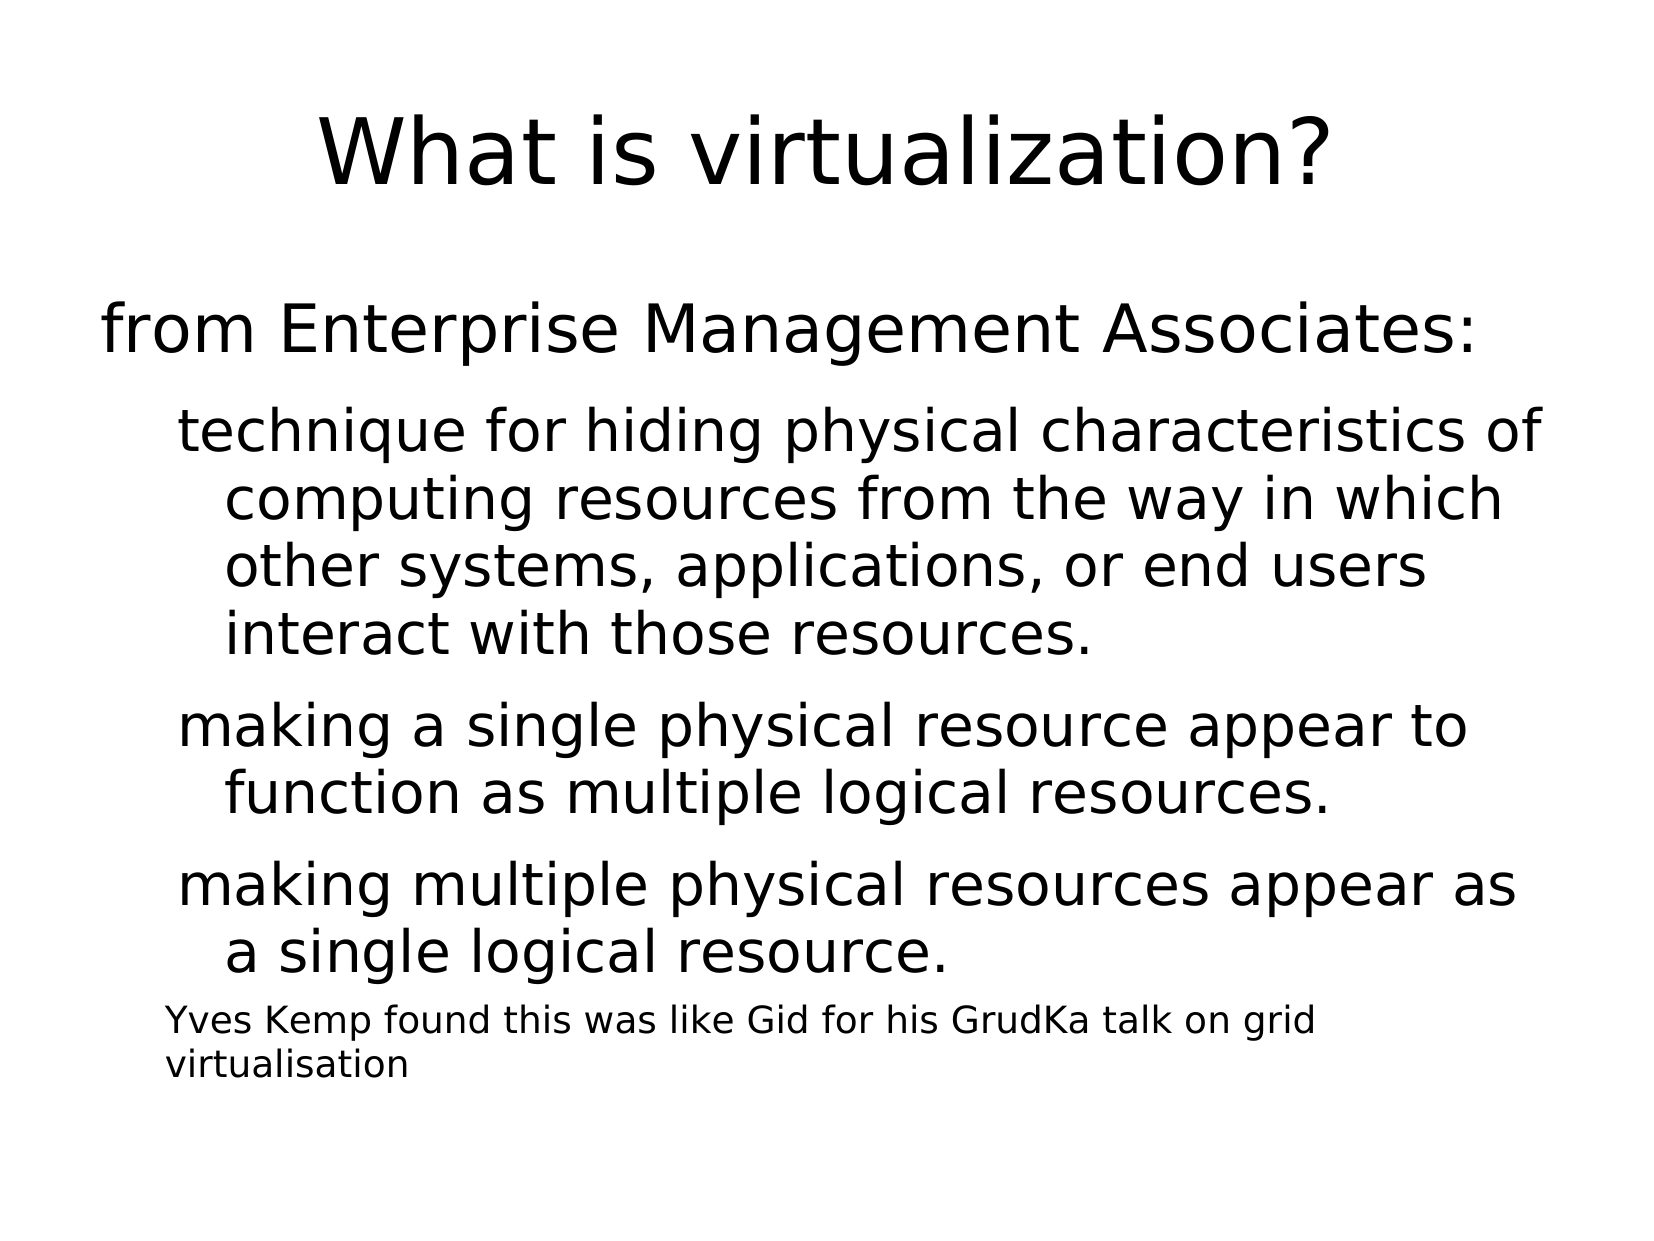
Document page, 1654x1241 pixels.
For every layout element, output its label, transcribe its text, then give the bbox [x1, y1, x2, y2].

list from Enterprise Management Associates: technique for hiding physical characteristics of computing resources from the way in which other systems, applications, or end users interact with those resources. making a single physical resource appear to function as multiple logical resources. making multiple physical resources appear as a single logical resource. [82, 290, 1571, 1094]
title What is virtualization? [82, 49, 1571, 257]
text_box Yves Kemp found this was like Gid for his GrudKa talk on grid virtualisation [150, 991, 1576, 1051]
